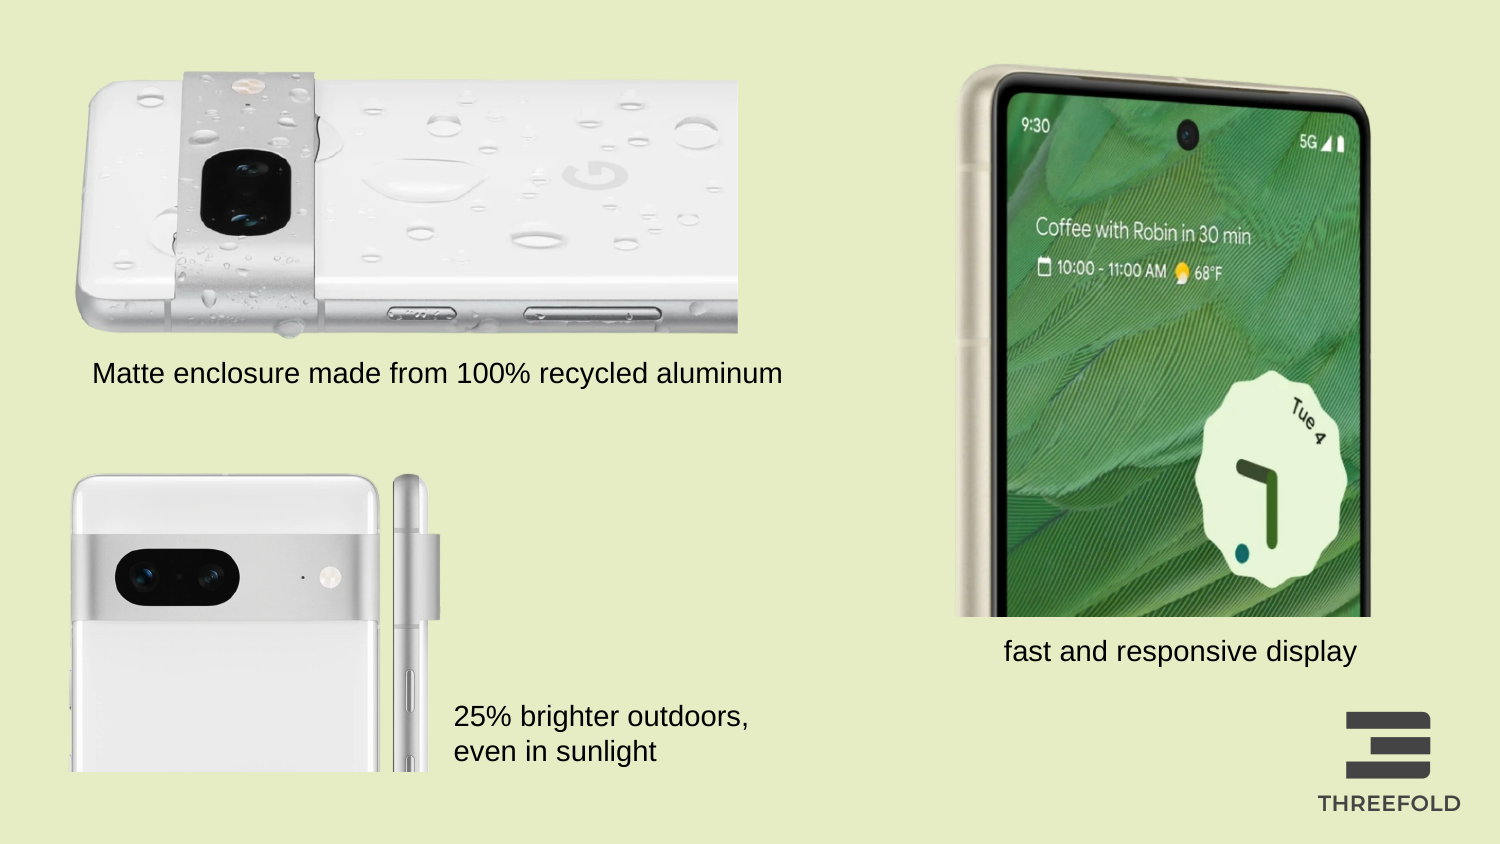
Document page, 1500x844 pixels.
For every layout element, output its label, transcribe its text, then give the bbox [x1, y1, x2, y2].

picture [930, 49, 1385, 617]
picture [1316, 708, 1462, 815]
text_box 25% brighter outdoors, even in sunlight [438, 682, 931, 783]
picture [61, 60, 738, 341]
picture [66, 468, 447, 772]
text_box fast and responsive display [988, 616, 1482, 682]
text_box Matte enclosure made from 100% recycled aluminum [77, 339, 863, 405]
